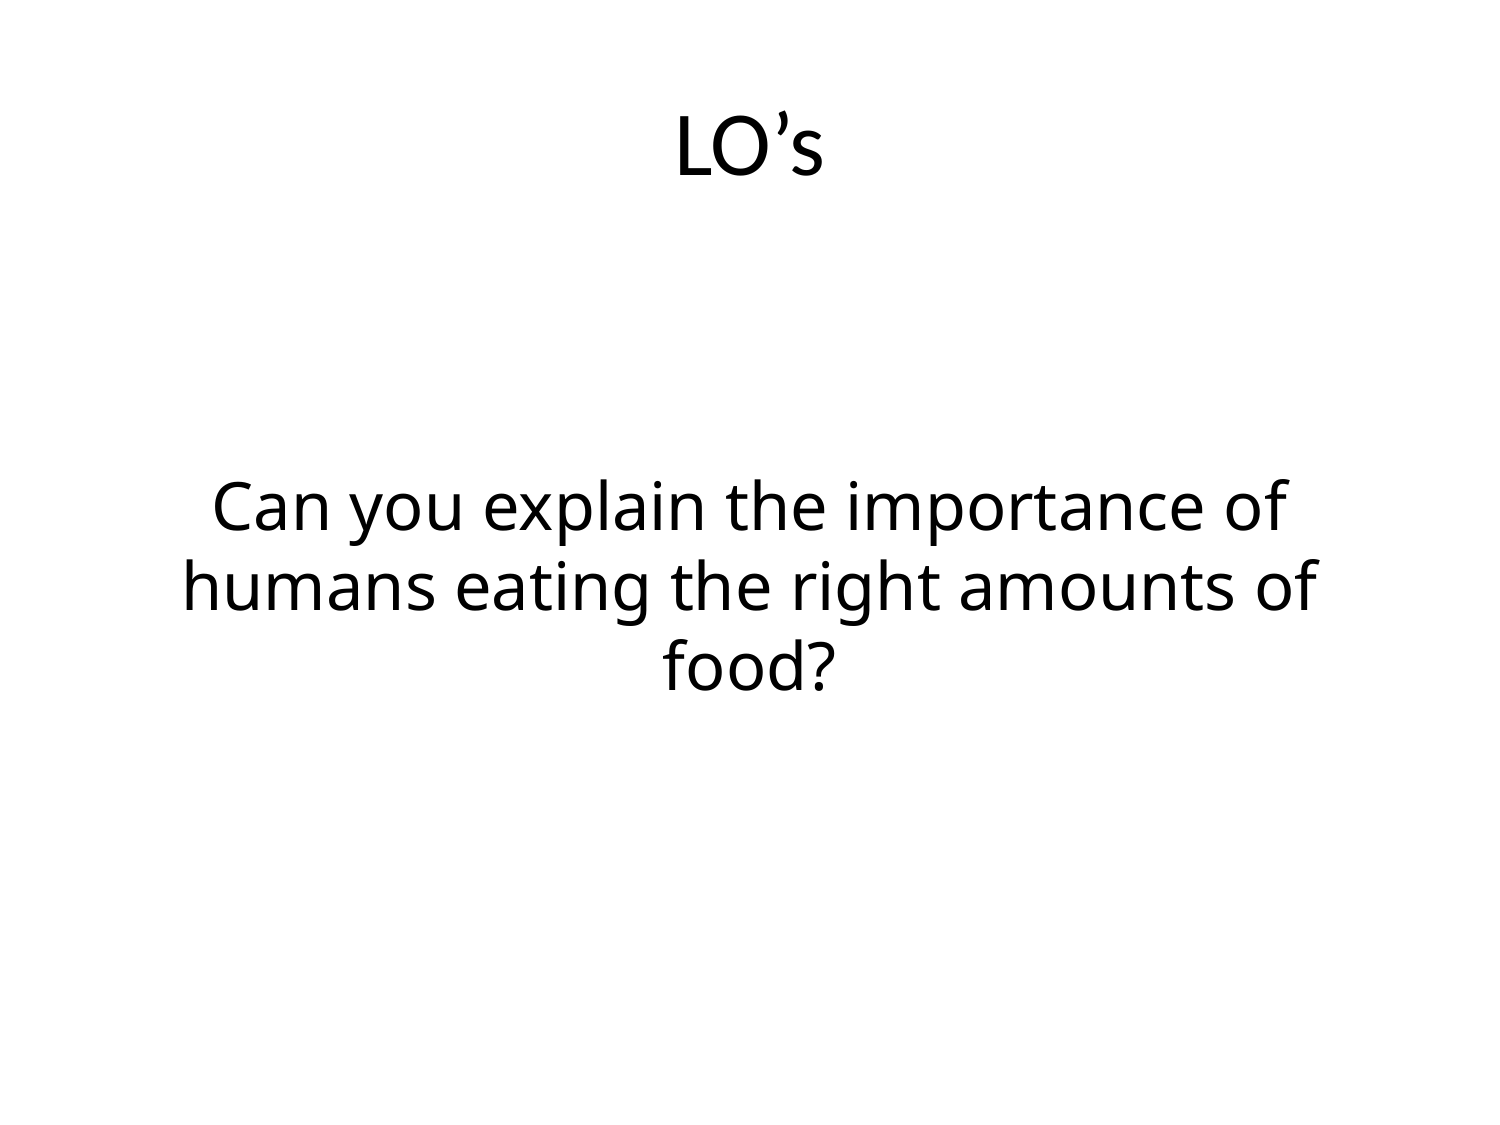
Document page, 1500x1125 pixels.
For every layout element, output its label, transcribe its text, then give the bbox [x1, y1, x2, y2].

list Can you explain the importance of humans eating the right amounts of food? [75, 262, 1426, 1005]
title LO’s [75, 45, 1426, 233]
